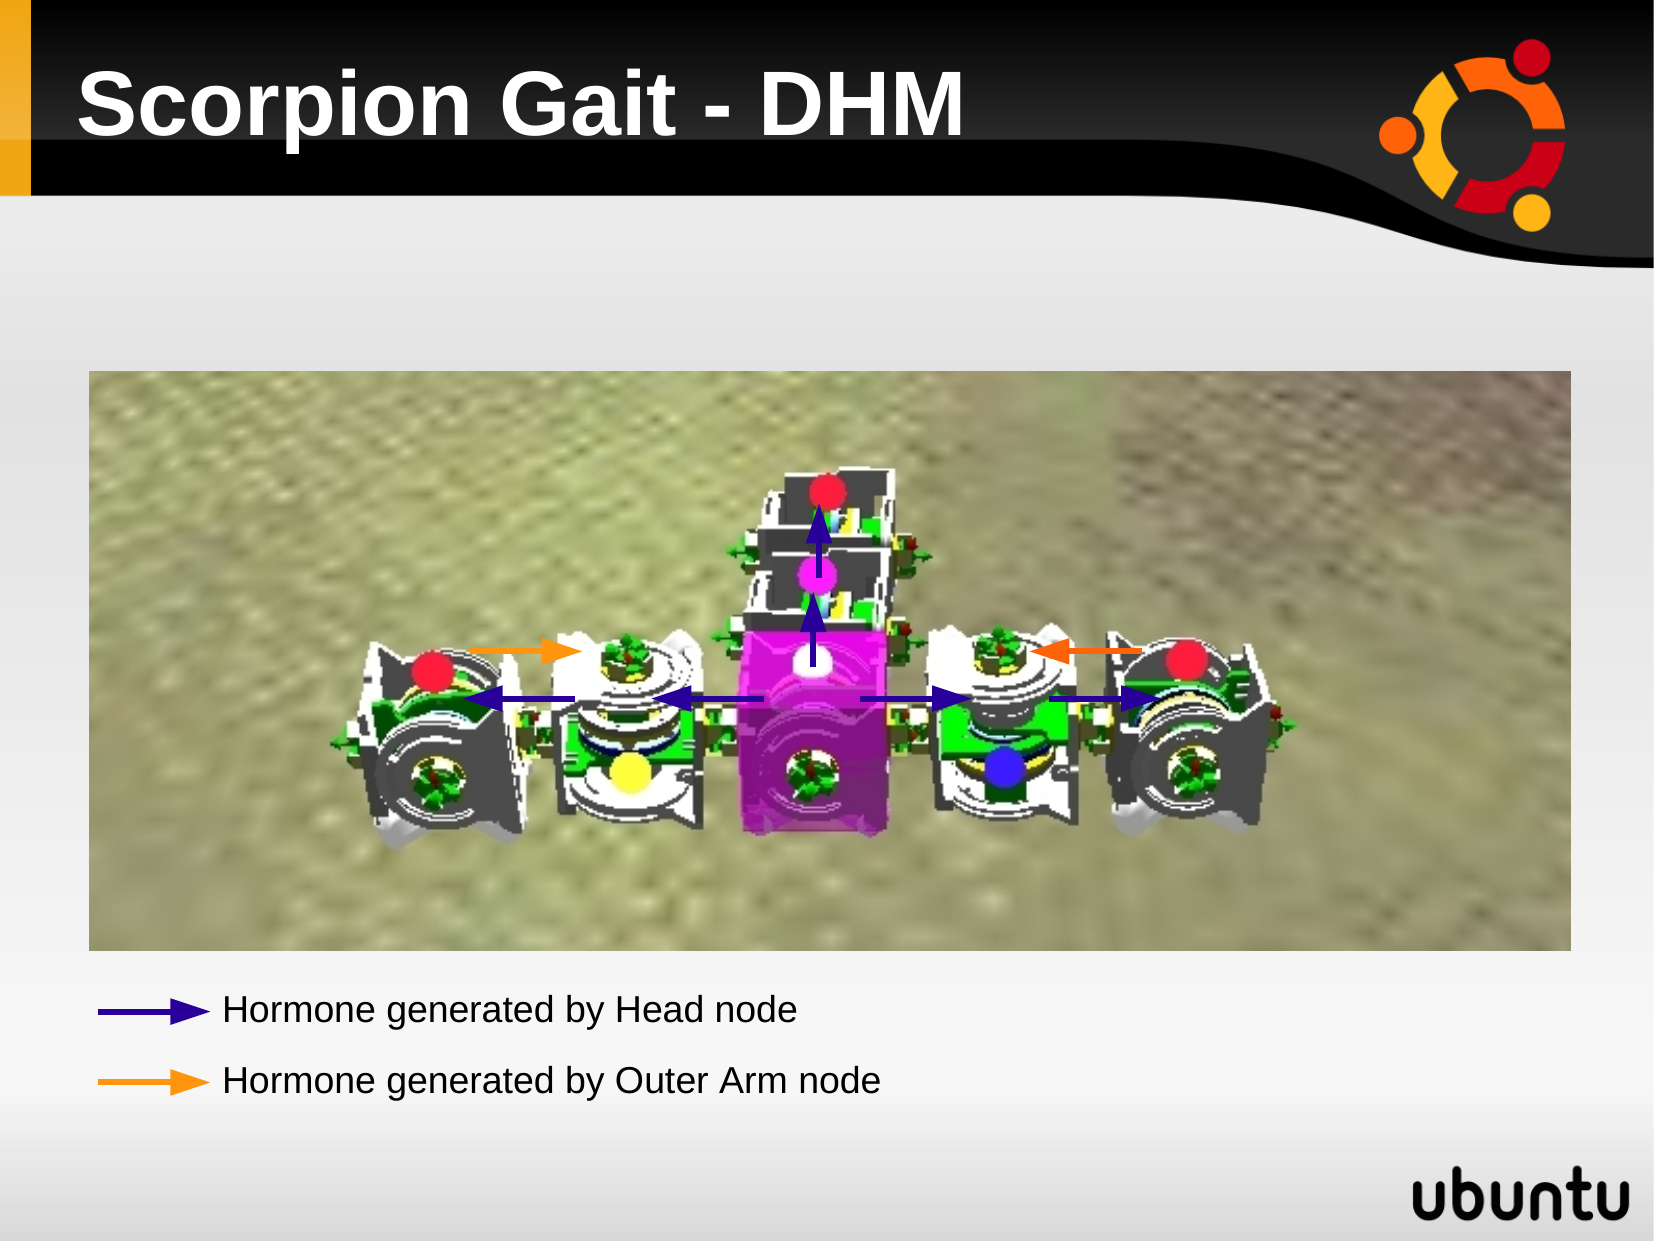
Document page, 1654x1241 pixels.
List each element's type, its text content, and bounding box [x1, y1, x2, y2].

text_box Hormone generated by Head node [207, 980, 920, 1038]
picture [0, 0, 1654, 1241]
text_box Hormone generated by Outer Arm node [207, 1051, 920, 1109]
title Scorpion Gait - DHM [76, 7, 1565, 200]
